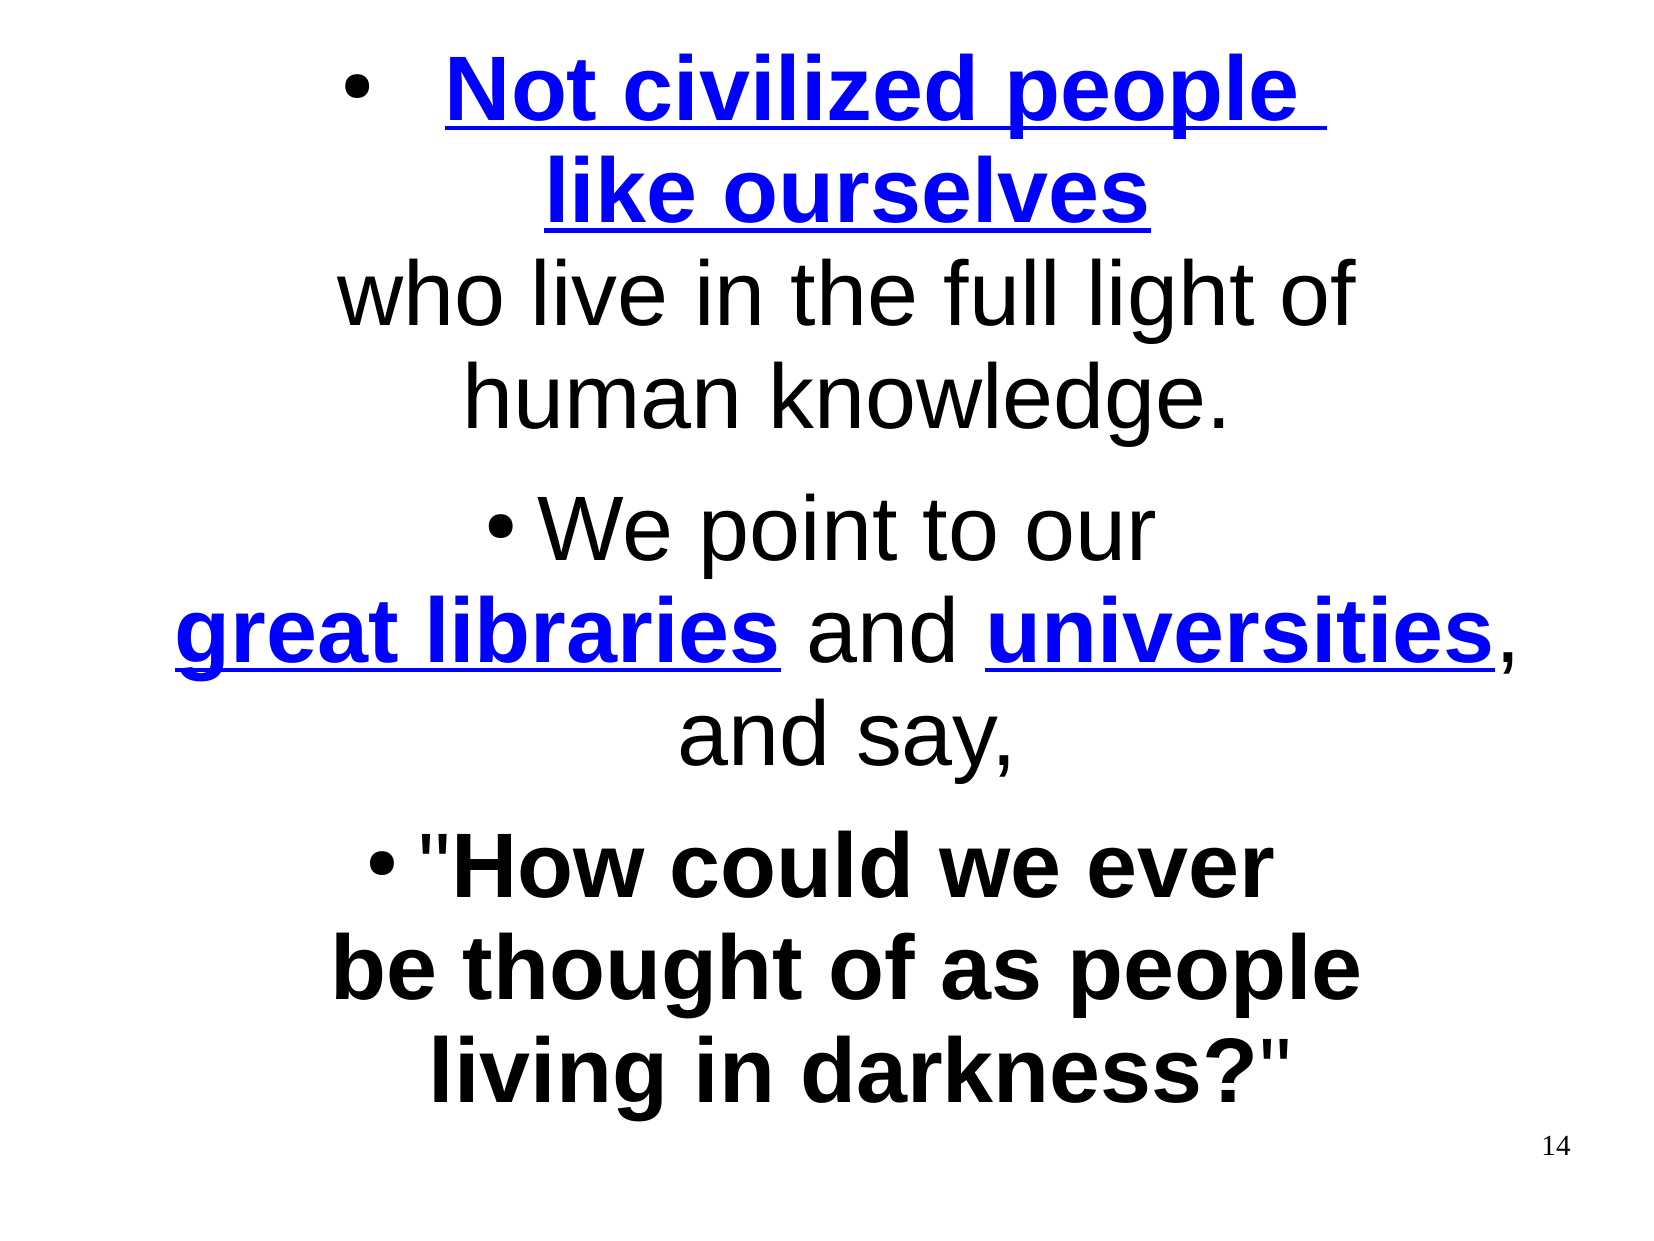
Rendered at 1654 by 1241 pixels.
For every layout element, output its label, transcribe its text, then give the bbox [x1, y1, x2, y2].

list Not civilized people like ourselves who live in the full light of human knowledge. We point to our great libraries and universities, and say, "How could we ever be thought of as people living in darkness?" [37, 37, 1613, 1238]
